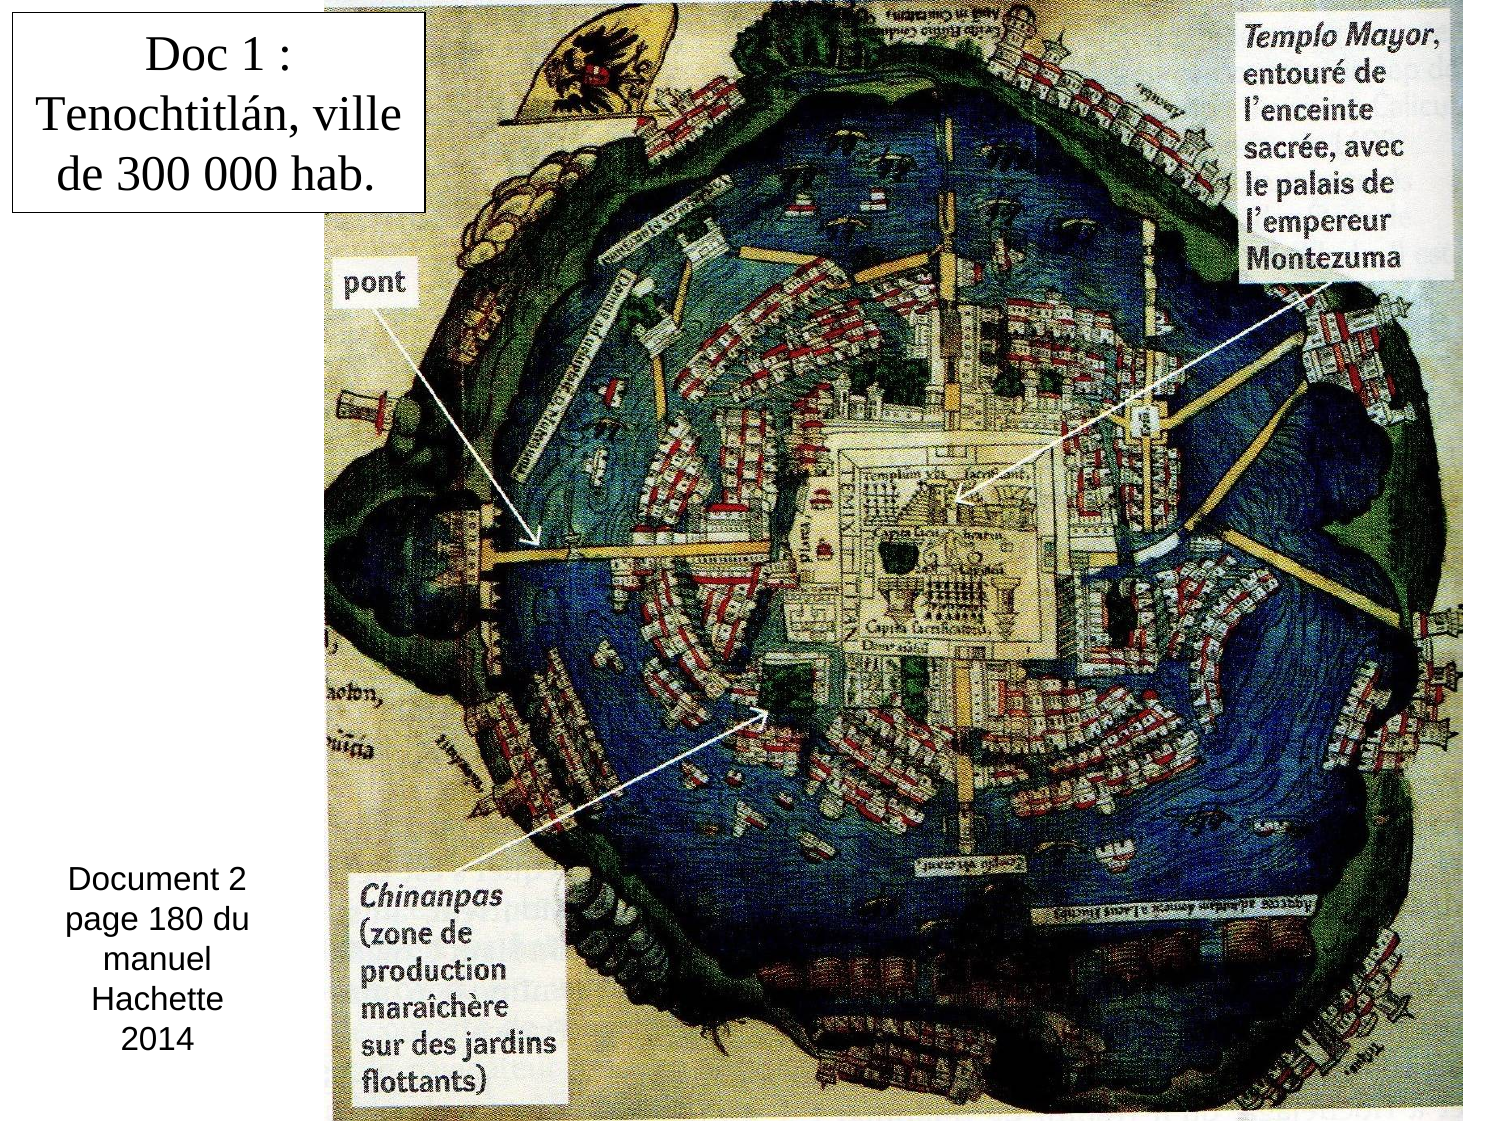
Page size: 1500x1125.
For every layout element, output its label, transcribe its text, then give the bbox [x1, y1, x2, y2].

text_box Doc 1 : Tenochtitlán, ville de 300 000 hab. [12, 12, 426, 213]
picture [324, 0, 1463, 1121]
text_box Document 2 page 180 du manuel Hachette 2014 [50, 849, 266, 1065]
